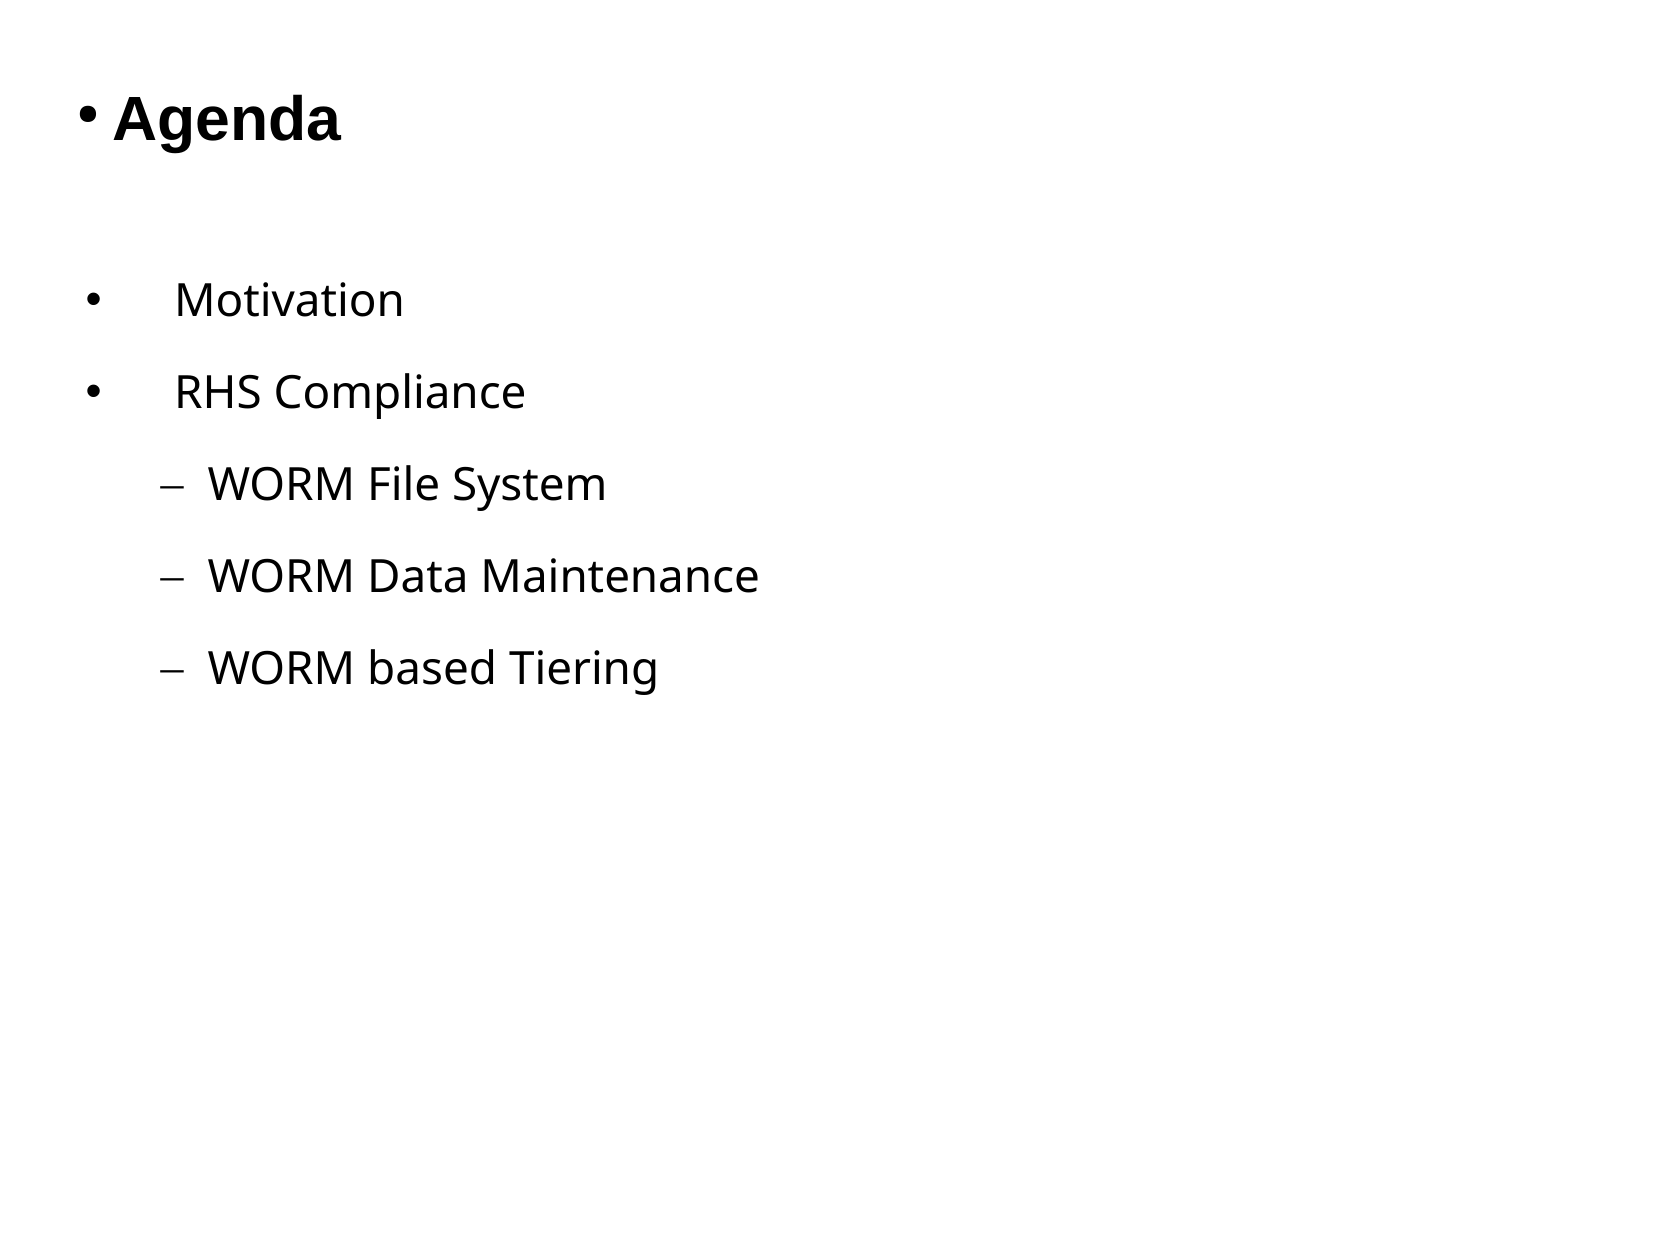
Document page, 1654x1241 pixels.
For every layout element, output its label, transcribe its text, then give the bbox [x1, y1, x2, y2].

text_box Agenda [76, 19, 1565, 208]
text_box Motivation RHS Compliance WORM File System WORM Data Maintenance WORM based Tiering [70, 259, 1382, 794]
